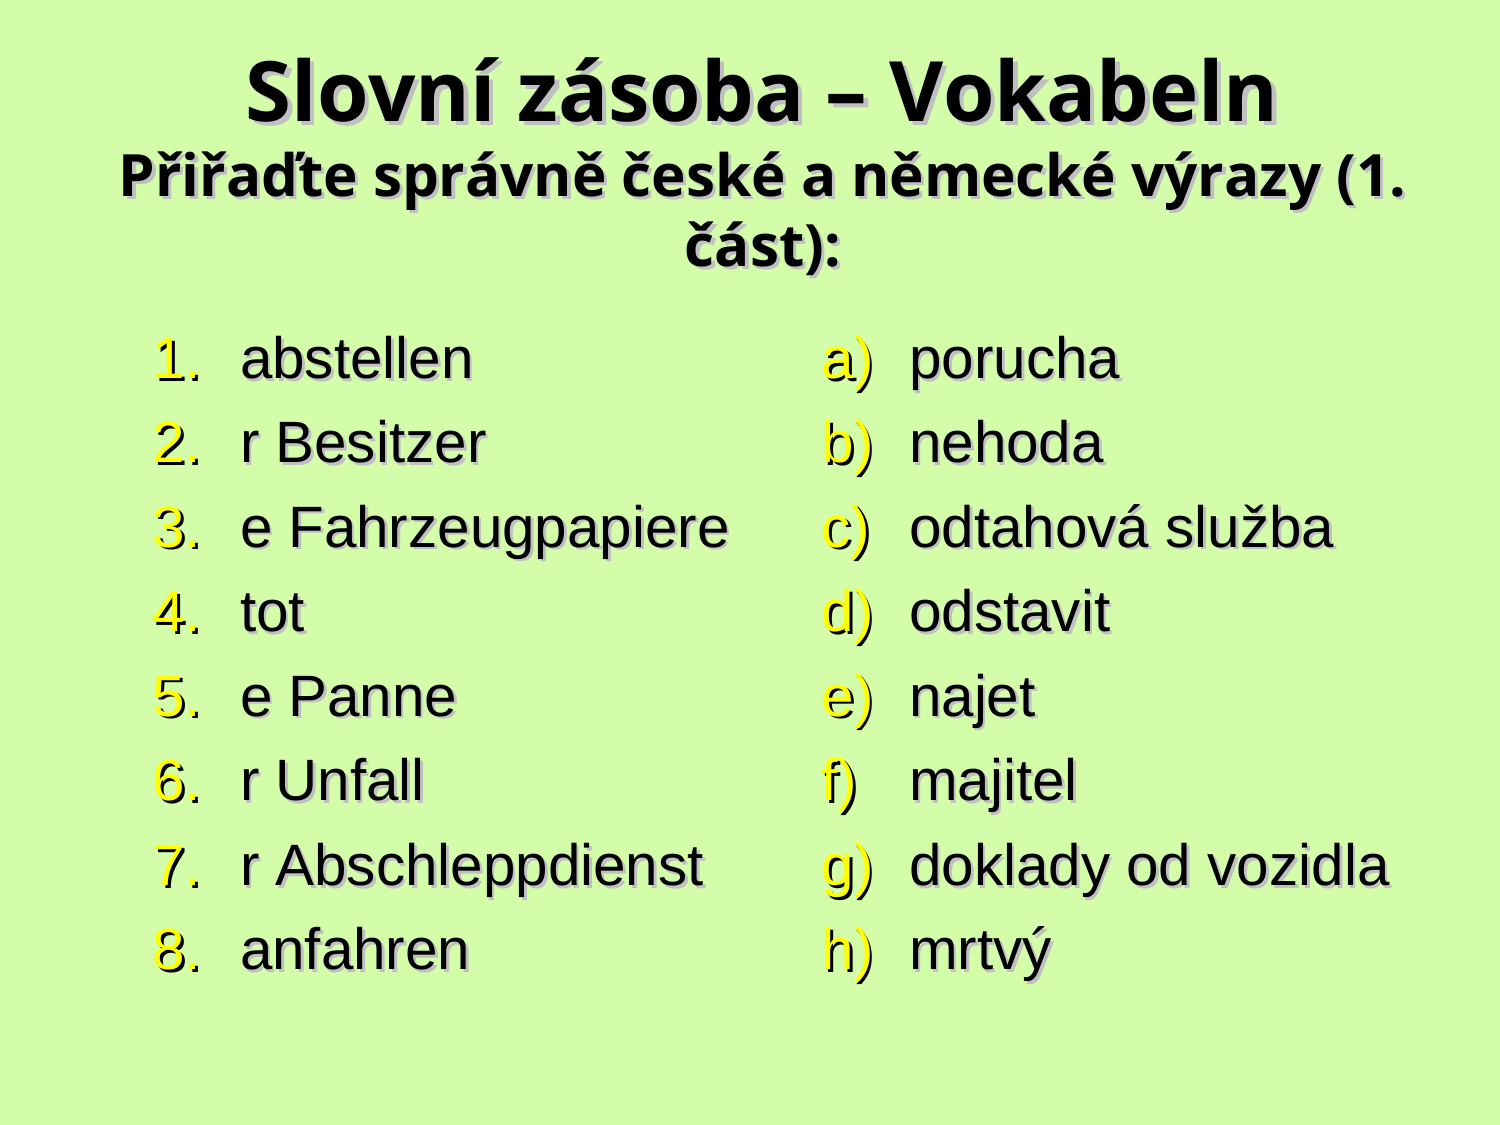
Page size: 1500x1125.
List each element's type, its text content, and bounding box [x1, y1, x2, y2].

list porucha nehoda odtahová služba odstavit najet majitel doklady od vozidla mrtvý [806, 312, 1452, 1000]
title Slovní zásoba – Vokabeln Přiřaďte správně české a německé výrazy (1. část): [75, 30, 1451, 286]
list abstellen r Besitzer e Fahrzeugpapiere tot e Panne r Unfall r Abschleppdienst anfahren [137, 312, 782, 1000]
